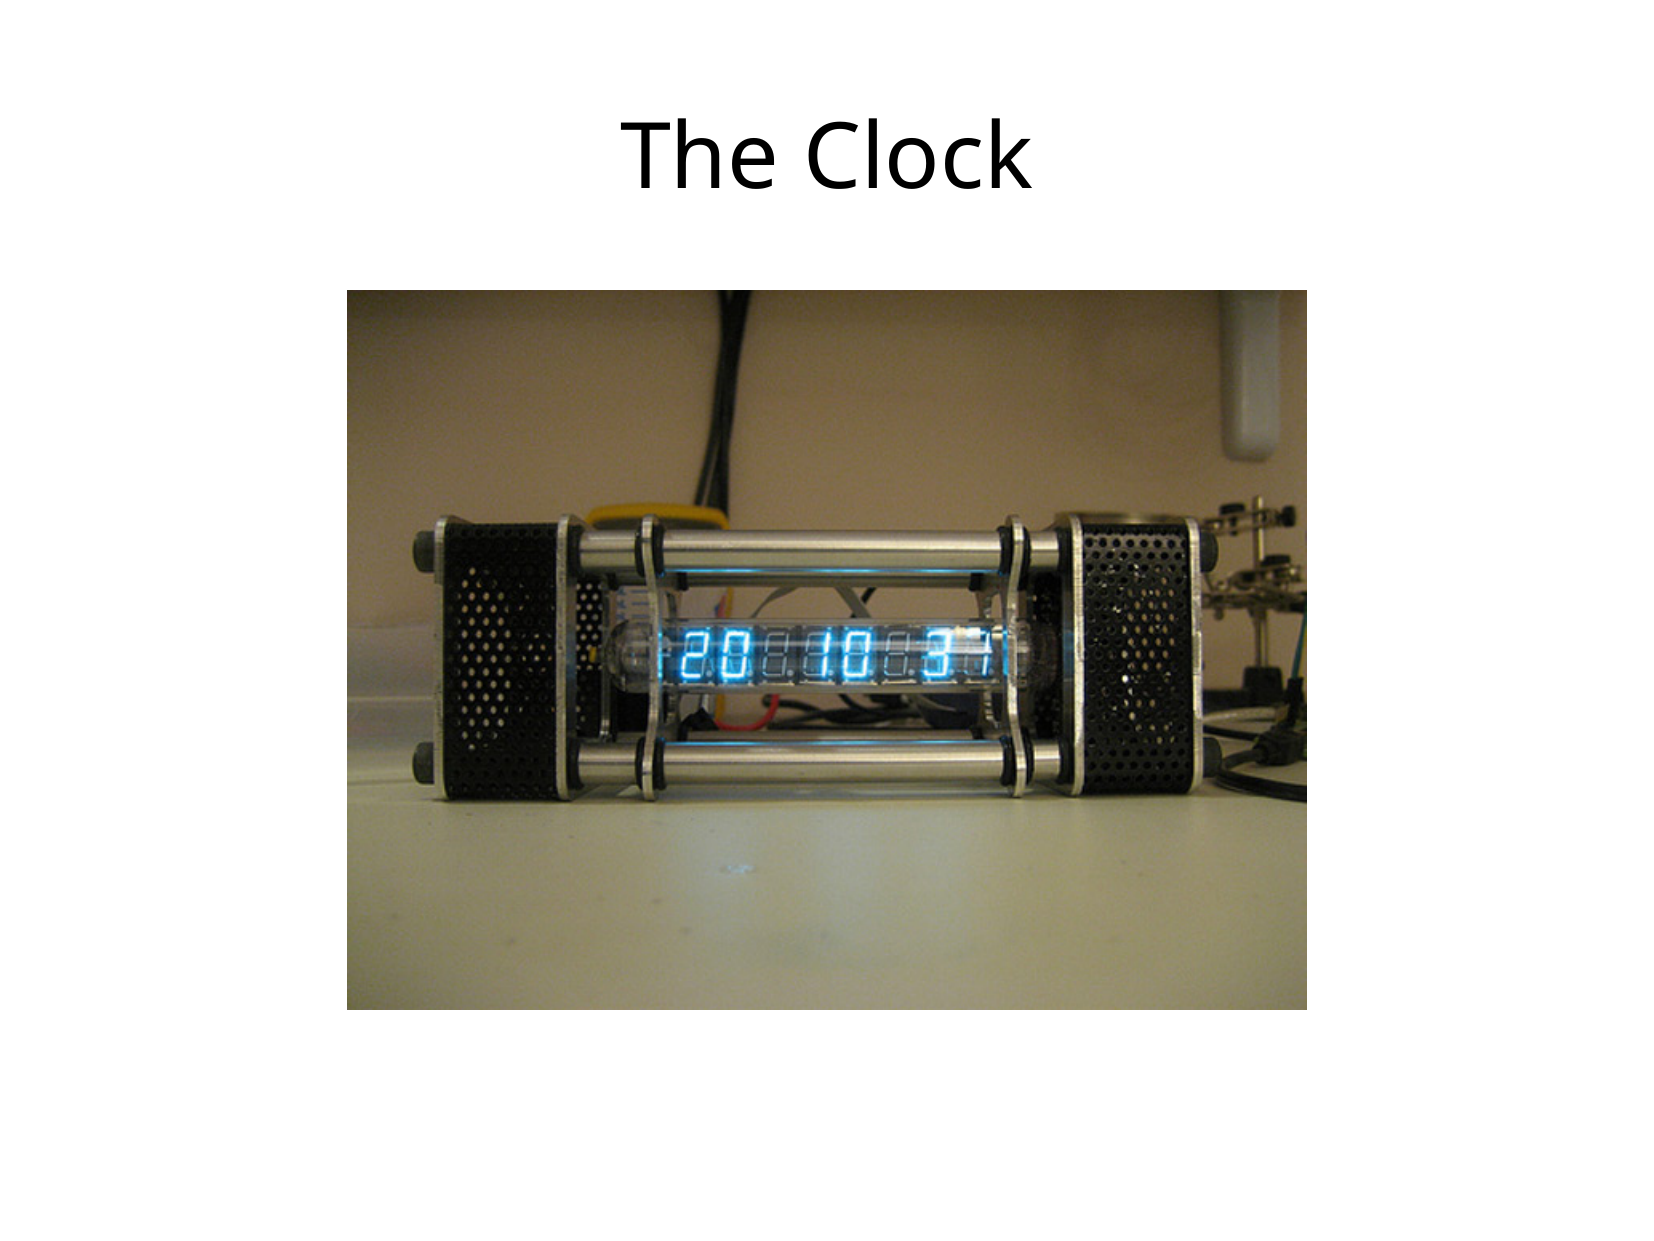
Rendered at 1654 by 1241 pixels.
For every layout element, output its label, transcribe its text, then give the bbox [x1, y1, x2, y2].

picture [347, 290, 1307, 1010]
title The Clock [82, 49, 1571, 257]
